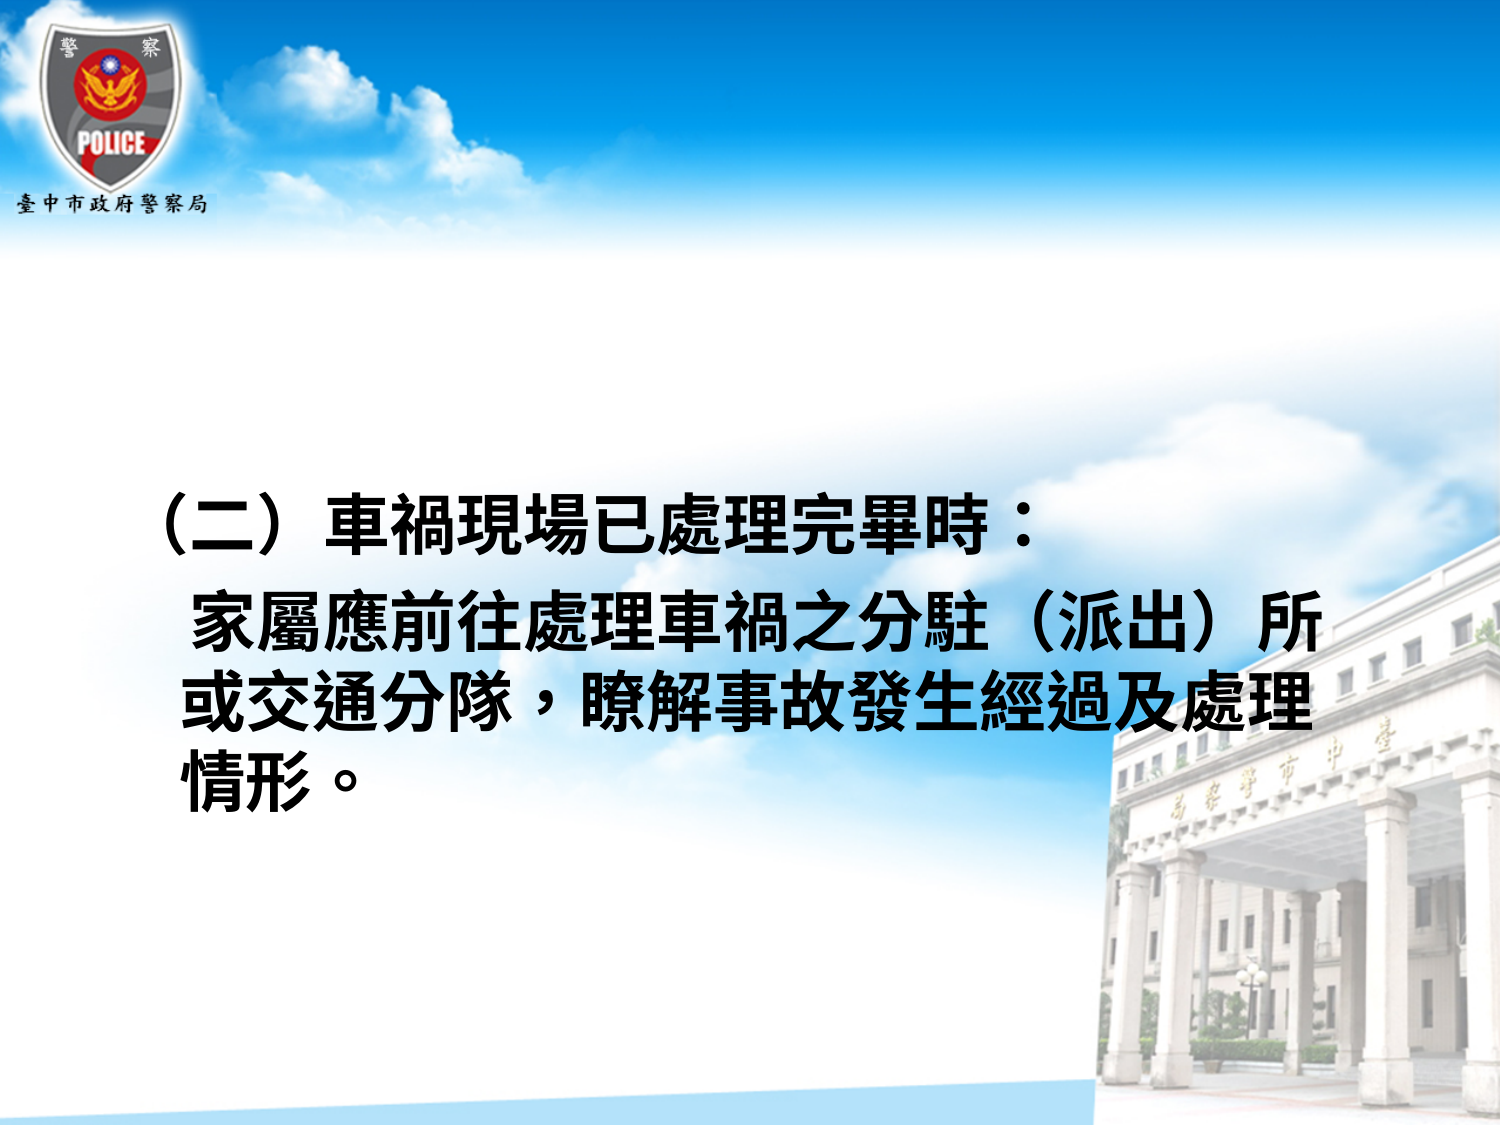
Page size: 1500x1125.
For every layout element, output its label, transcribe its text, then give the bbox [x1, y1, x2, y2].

picture [0, 0, 1500, 1125]
text_box （二）車禍現場已處理完畢時： 家屬應前往處理車禍之分駐（派出）所或交通分隊，瞭解事故發生經過及處理情形。 [108, 475, 1370, 856]
